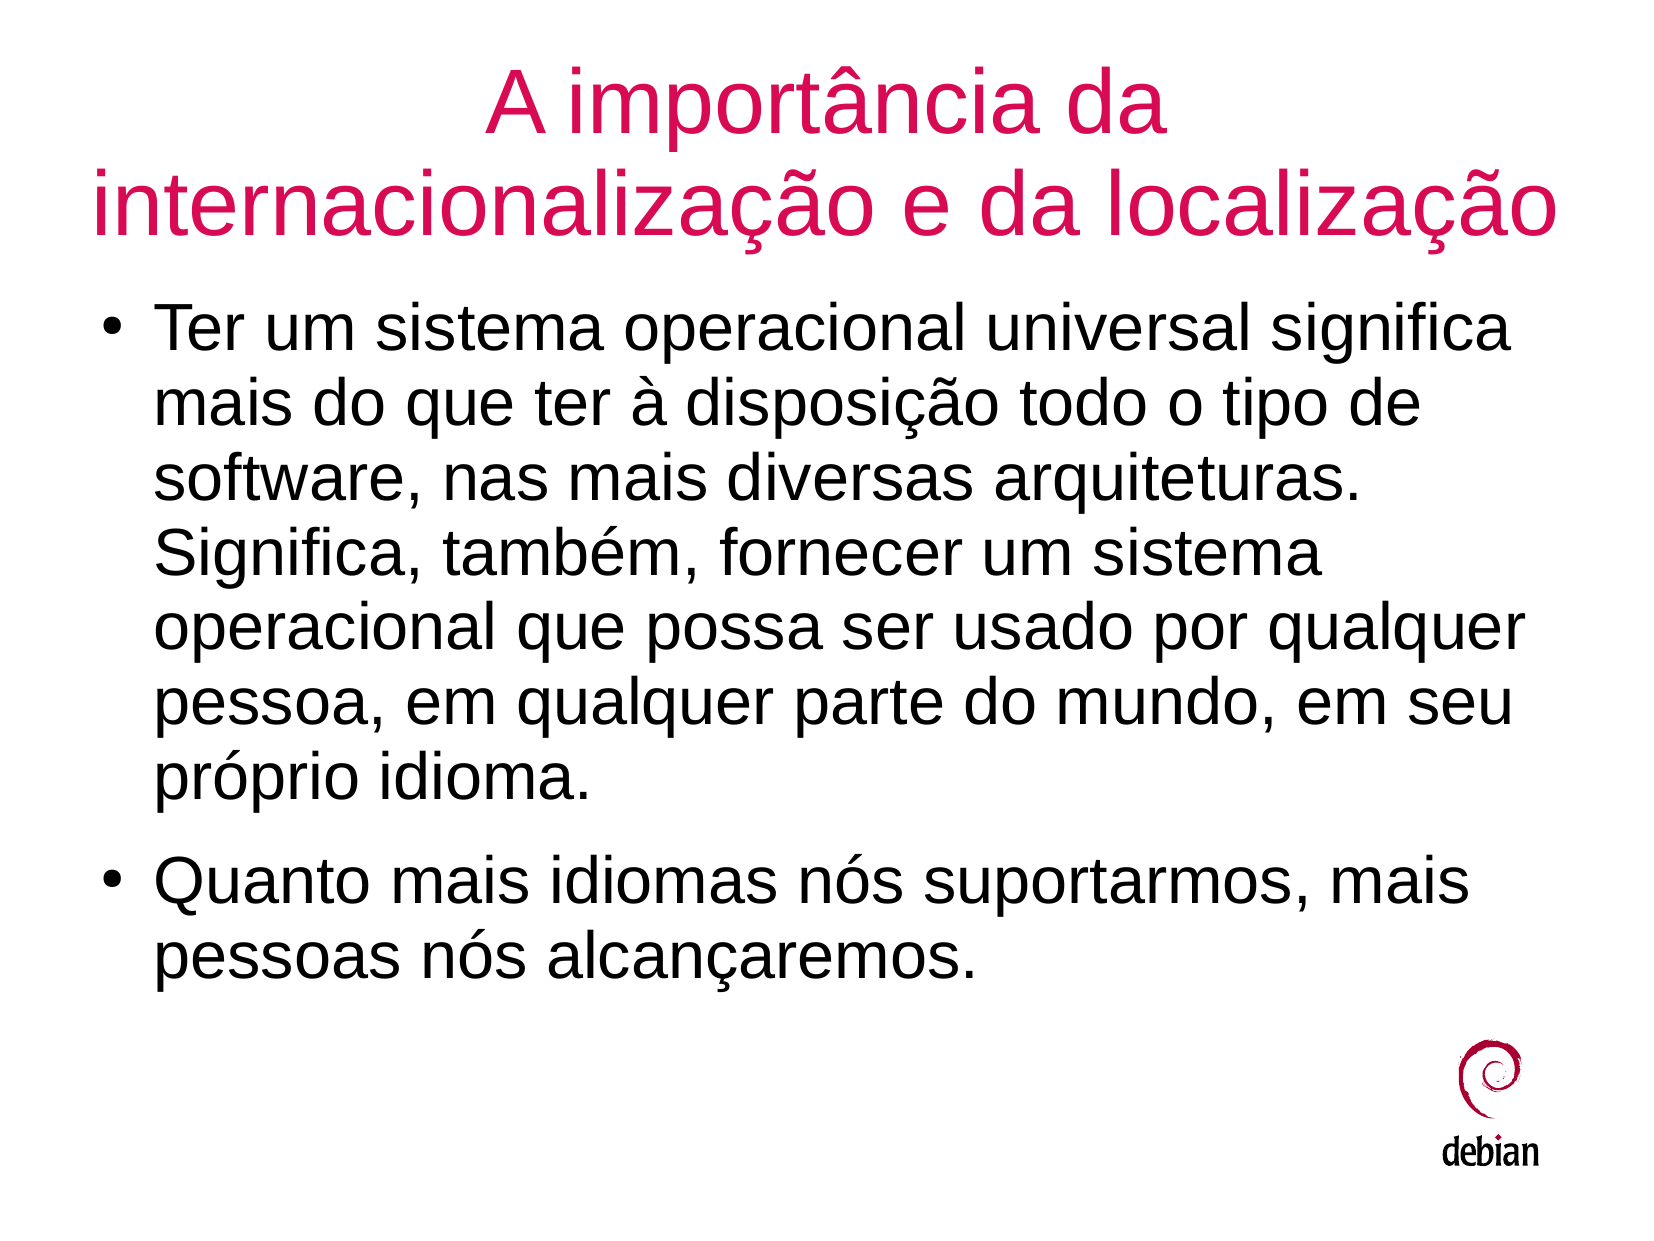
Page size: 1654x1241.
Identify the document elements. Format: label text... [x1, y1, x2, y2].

title A importância da internacionalização e da localização [82, 49, 1571, 257]
list Ter um sistema operacional universal significa mais do que ter à disposição todo o tipo de software, nas mais diversas arquiteturas. Significa, também, fornecer um sistema operacional que possa ser usado por qualquer pessoa, em qualquer parte do mundo, em seu próprio idioma. Quanto mais idiomas nós suportarmos, mais pessoas nós alcançaremos. [82, 290, 1538, 1010]
